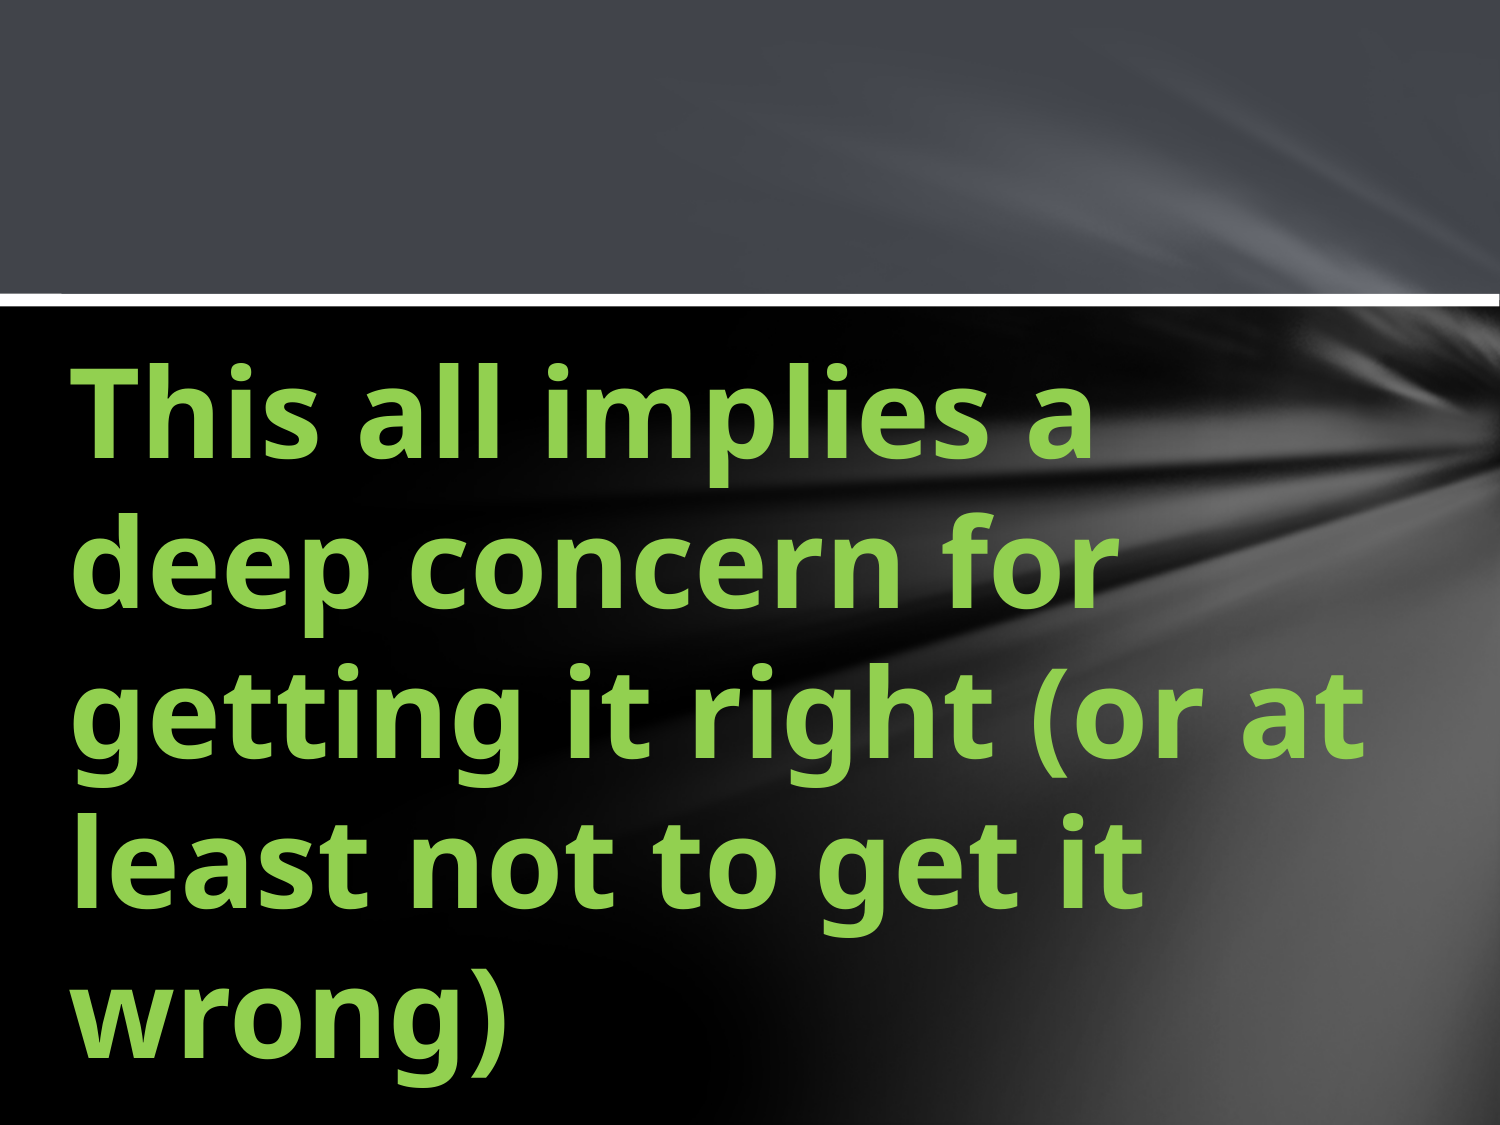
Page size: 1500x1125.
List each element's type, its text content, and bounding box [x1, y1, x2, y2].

title This all implies a deep concern for getting it right (or at least not to get it wrong) [53, 326, 1438, 924]
